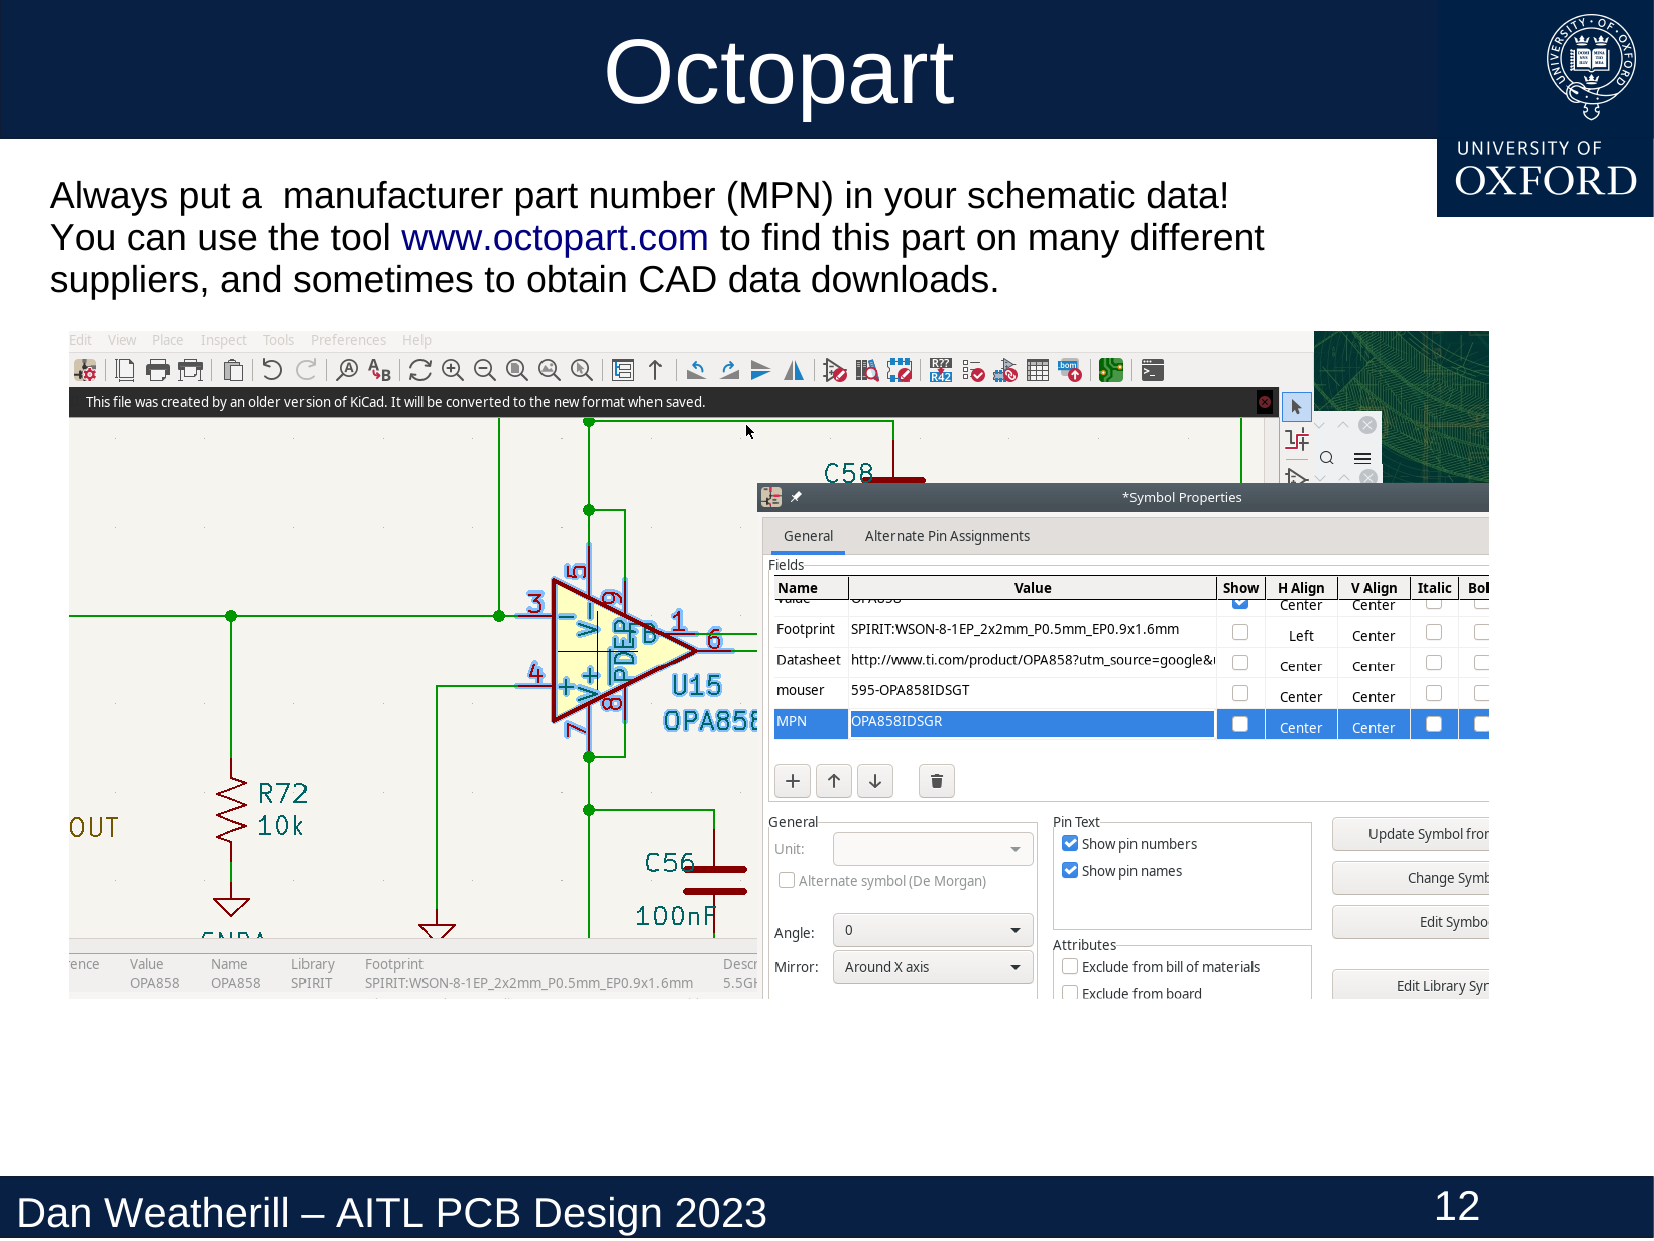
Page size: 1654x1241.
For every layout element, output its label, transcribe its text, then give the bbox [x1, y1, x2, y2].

picture [1437, 0, 1654, 217]
picture [69, 331, 1489, 999]
text_box Always put a manufacturer part number (MPN) in your schematic data! You can use the tool www.octopart.com to find this part on many different suppliers, and sometimes to obtain CAD data downloads. [34, 168, 1367, 309]
title Octopart [35, 0, 1524, 177]
